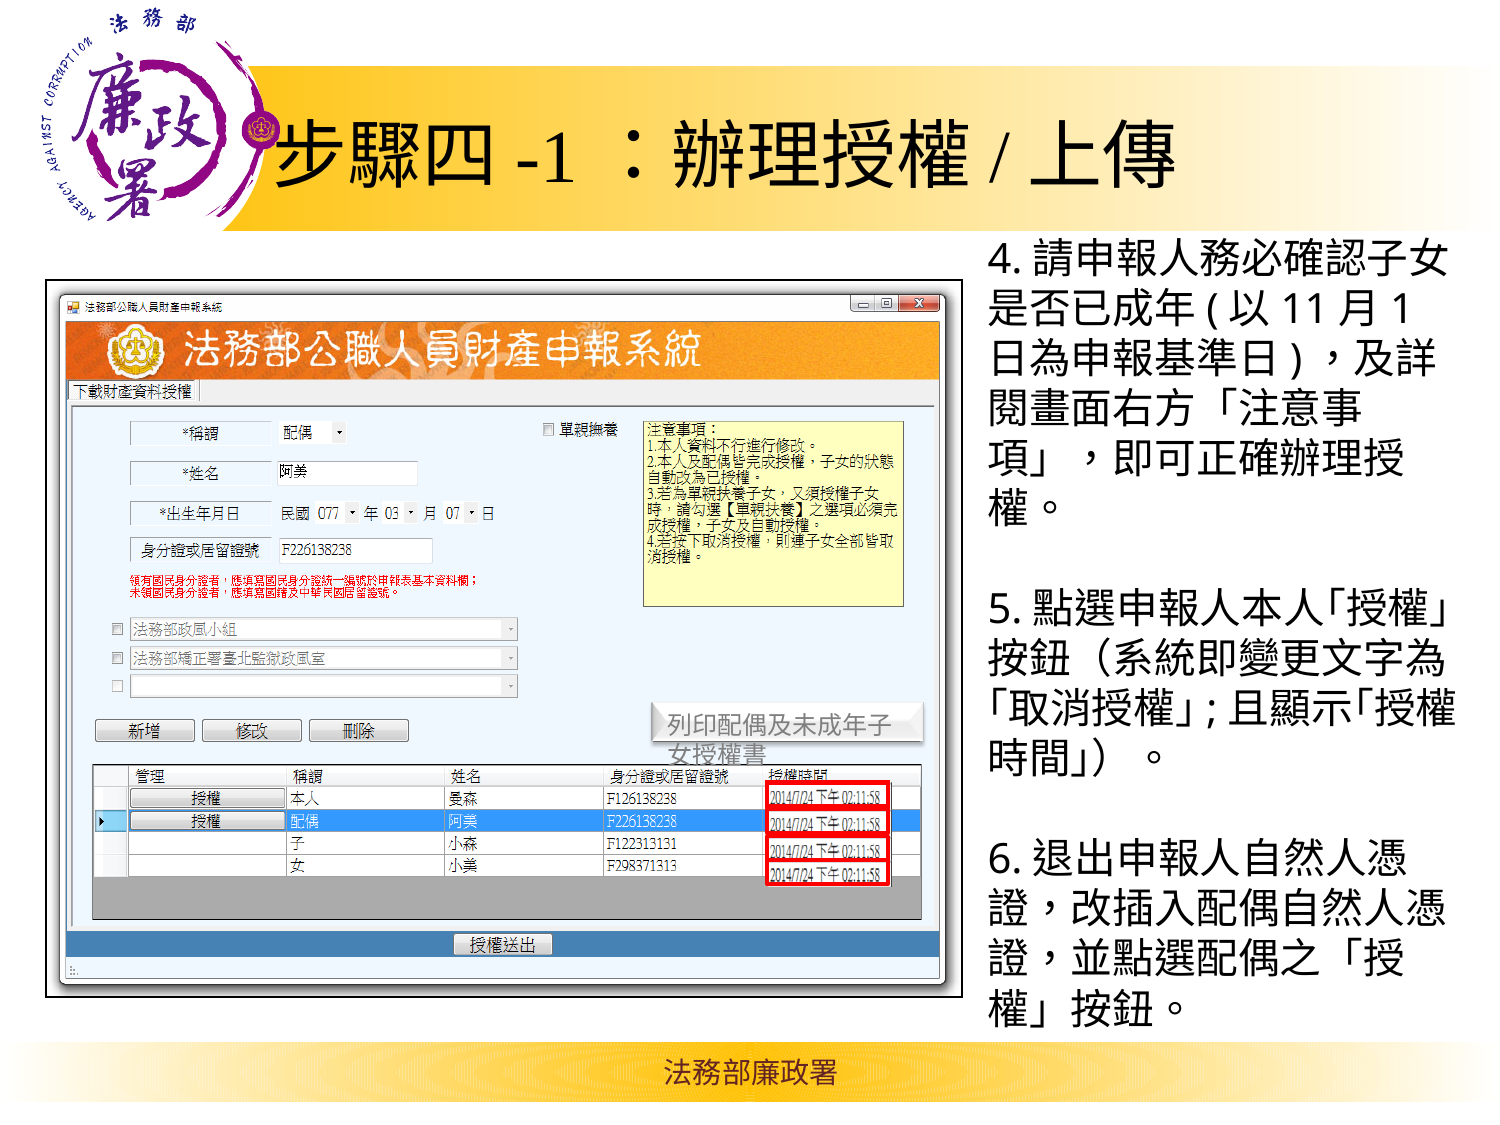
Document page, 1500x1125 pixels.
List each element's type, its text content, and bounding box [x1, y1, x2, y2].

text_box 列印配偶及未成年子女授權書 [652, 702, 924, 740]
text_box 法務部廉政署 [513, 1046, 989, 1107]
title 步驟四-1：辦理授權/上傳 [257, 70, 1426, 235]
text_box 4.請申報人務必確認子女是否已成年(以11月1日為申報基準日)，及詳閱畫面右方「注意事項」，即可正確辦理授權。 5.點選申報人本人｢授權｣按鈕（系統即變更文字為｢取消授權｣;且顯示｢授權時間｣）。 6.退出申報人自然人憑證，改插入配偶自然人憑證，並點選配偶之「授權」按鈕。 [973, 225, 1477, 1040]
picture [46, 281, 961, 997]
